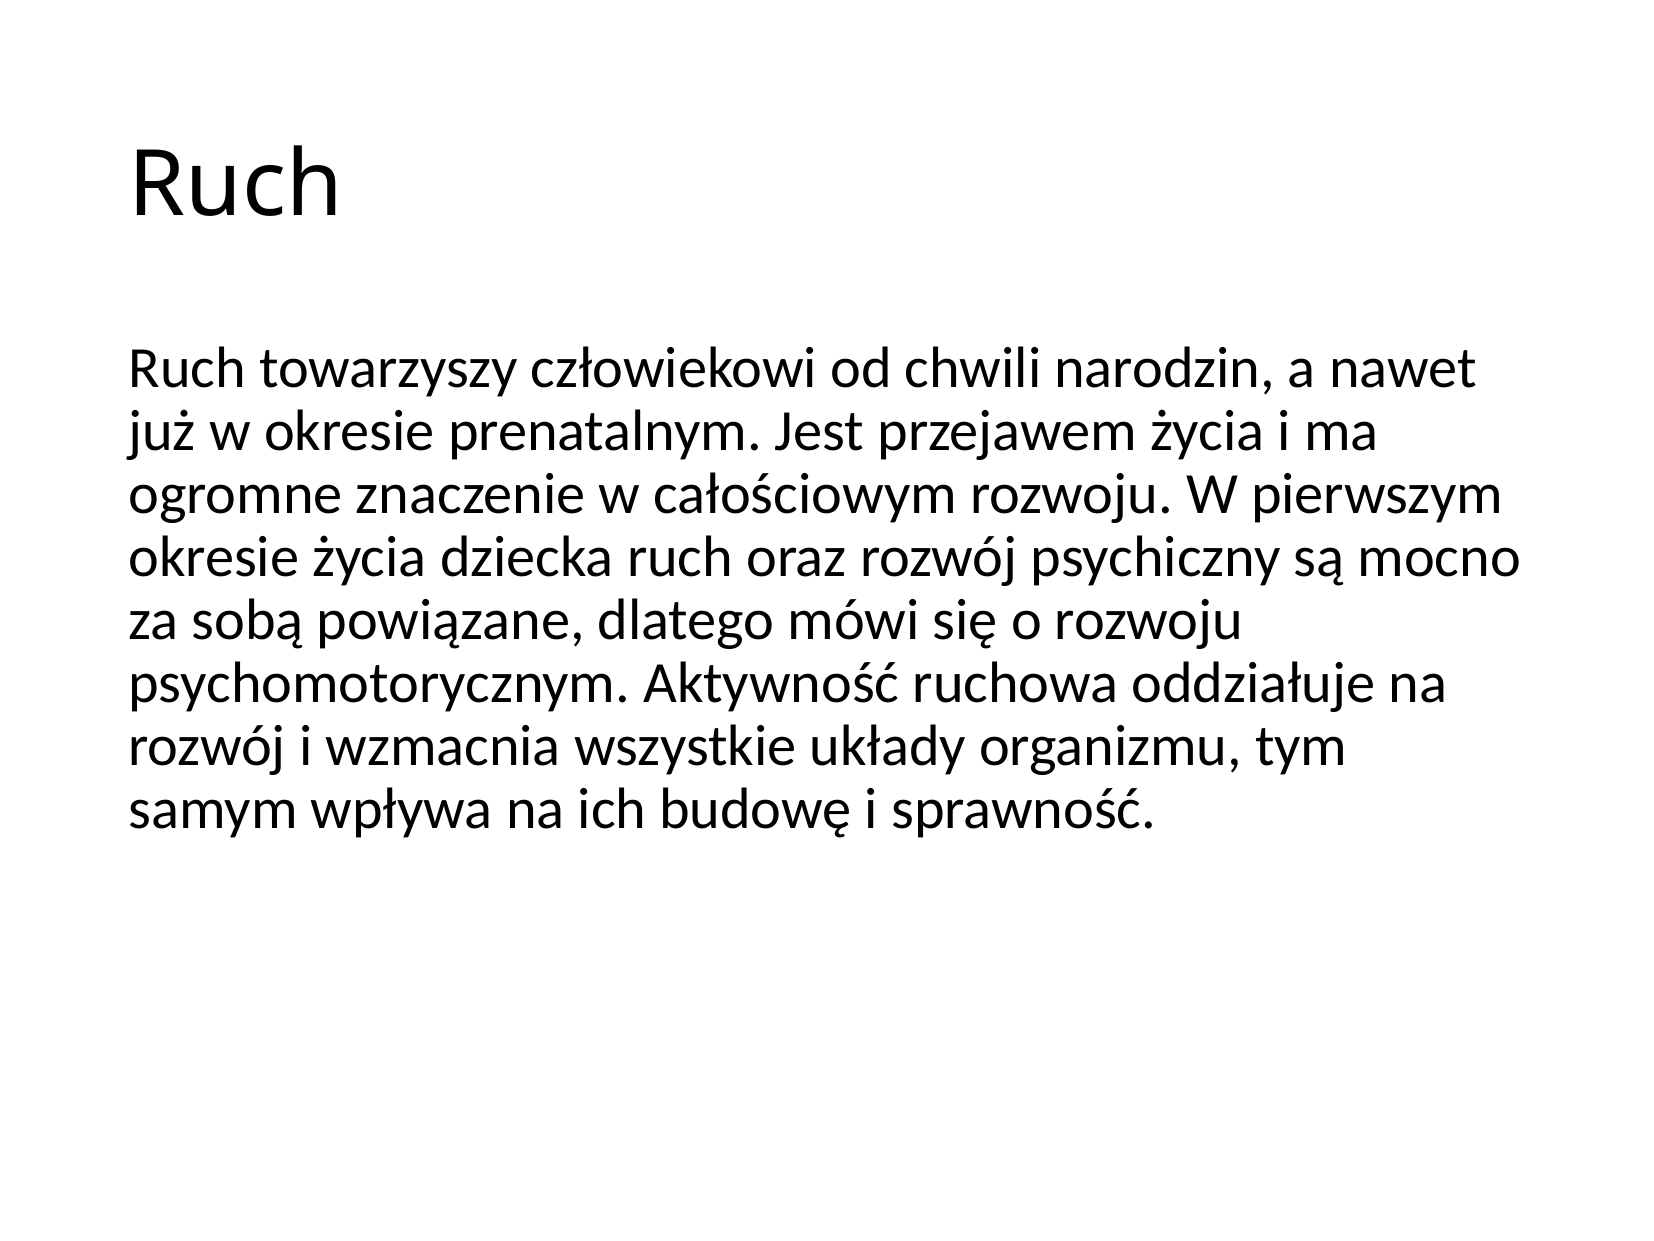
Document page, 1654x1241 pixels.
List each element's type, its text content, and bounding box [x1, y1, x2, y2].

title Ruch [113, 65, 1540, 306]
list Ruch towarzyszy człowiekowi od chwili narodzin, a nawet już w okresie prenatalnym. Jest przejawem życia i ma ogromne znaczenie w całościowym rozwoju. W pierwszym okresie życia dziecka ruch oraz rozwój psychiczny są mocno za sobą powiązane, dlatego mówi się o rozwoju psychomotorycznym. Aktywność ruchowa oddziałuje na rozwój i wzmacnia wszystkie układy organizmu, tym samym wpływa na ich budowę i sprawność. [113, 330, 1540, 1117]
